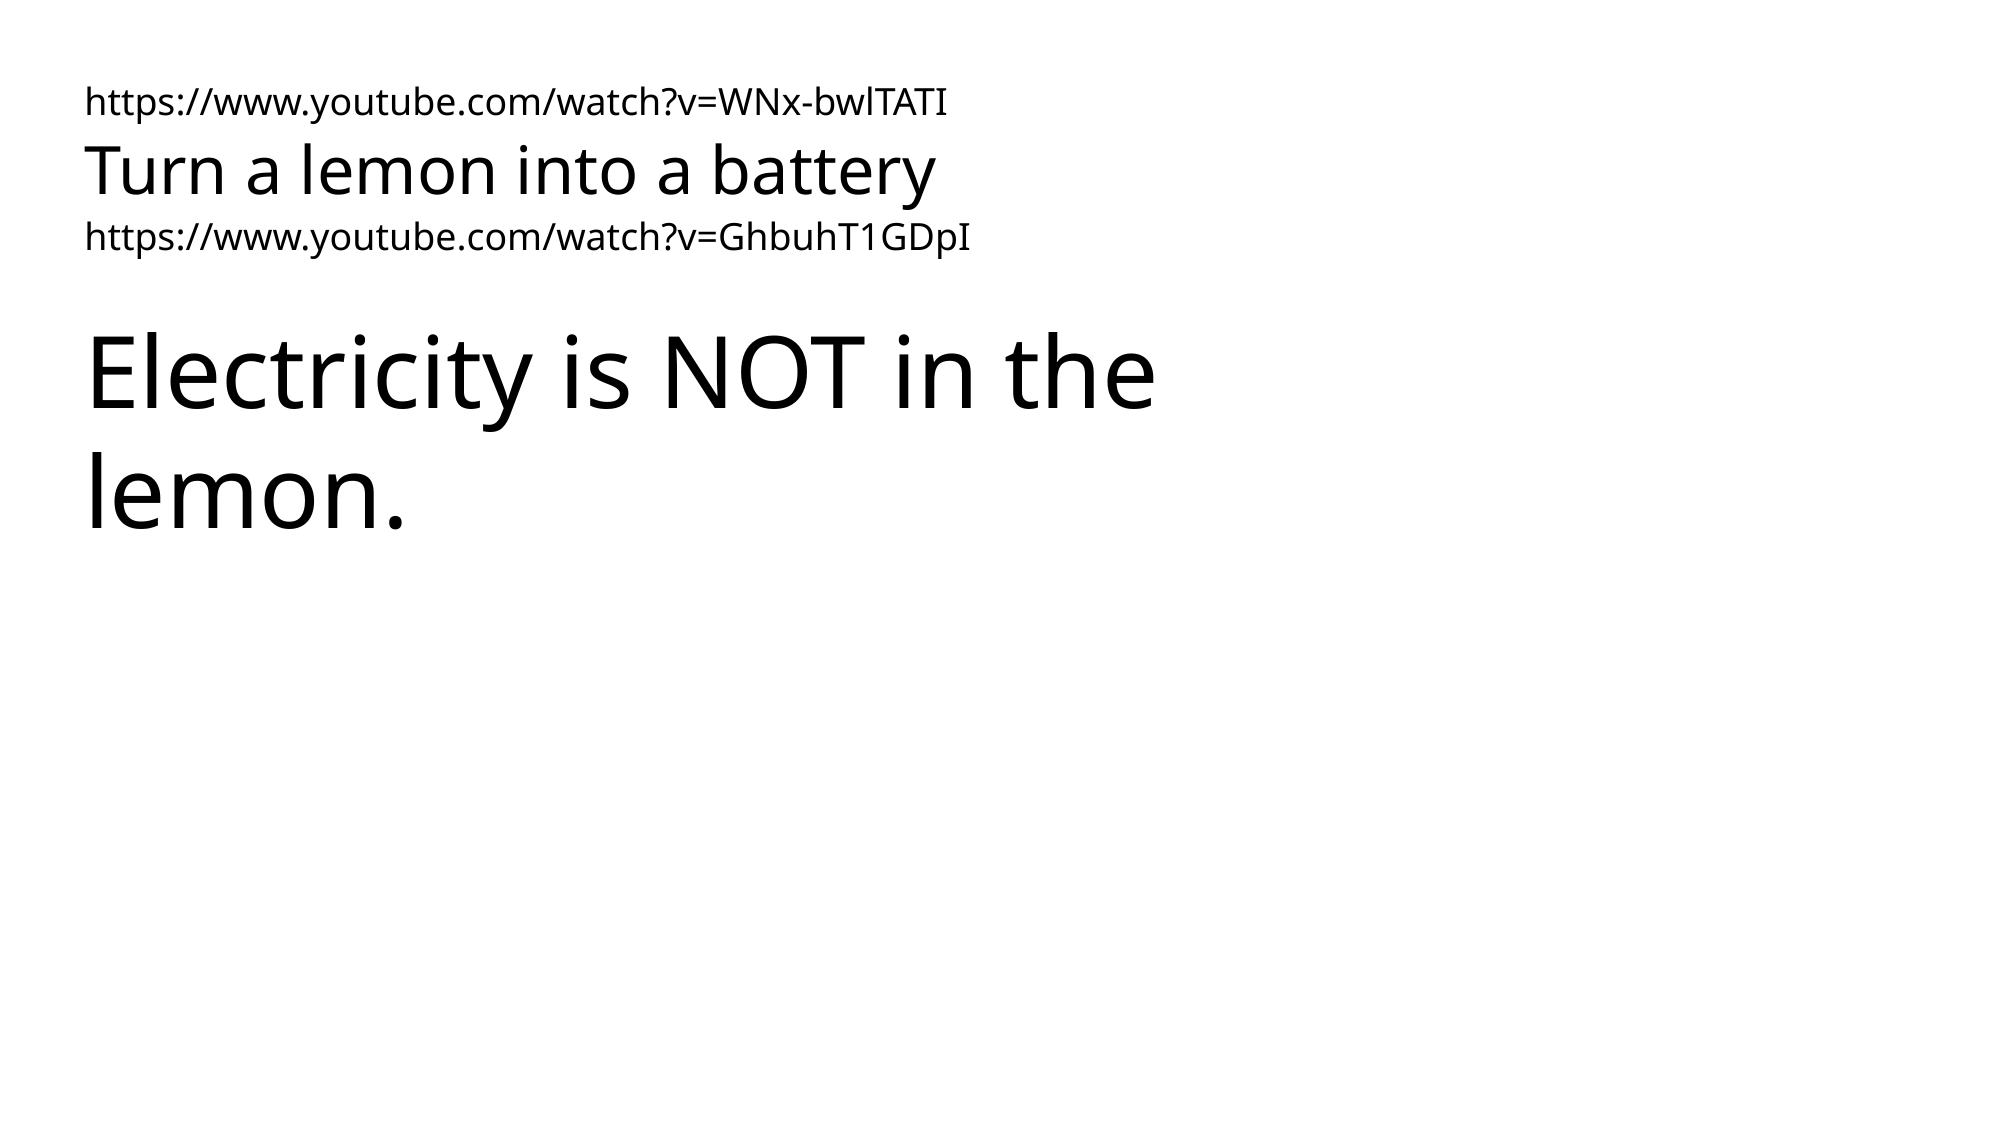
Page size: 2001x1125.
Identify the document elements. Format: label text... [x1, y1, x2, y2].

text_box https://www.youtube.com/watch?v=WNx-bwlTATI [69, 70, 1070, 120]
text_box Turn a lemon into a battery [69, 120, 1166, 205]
text_box https://www.youtube.com/watch?v=GhbuhT1GDpI Electricity is NOT in the lemon. [69, 205, 1514, 433]
